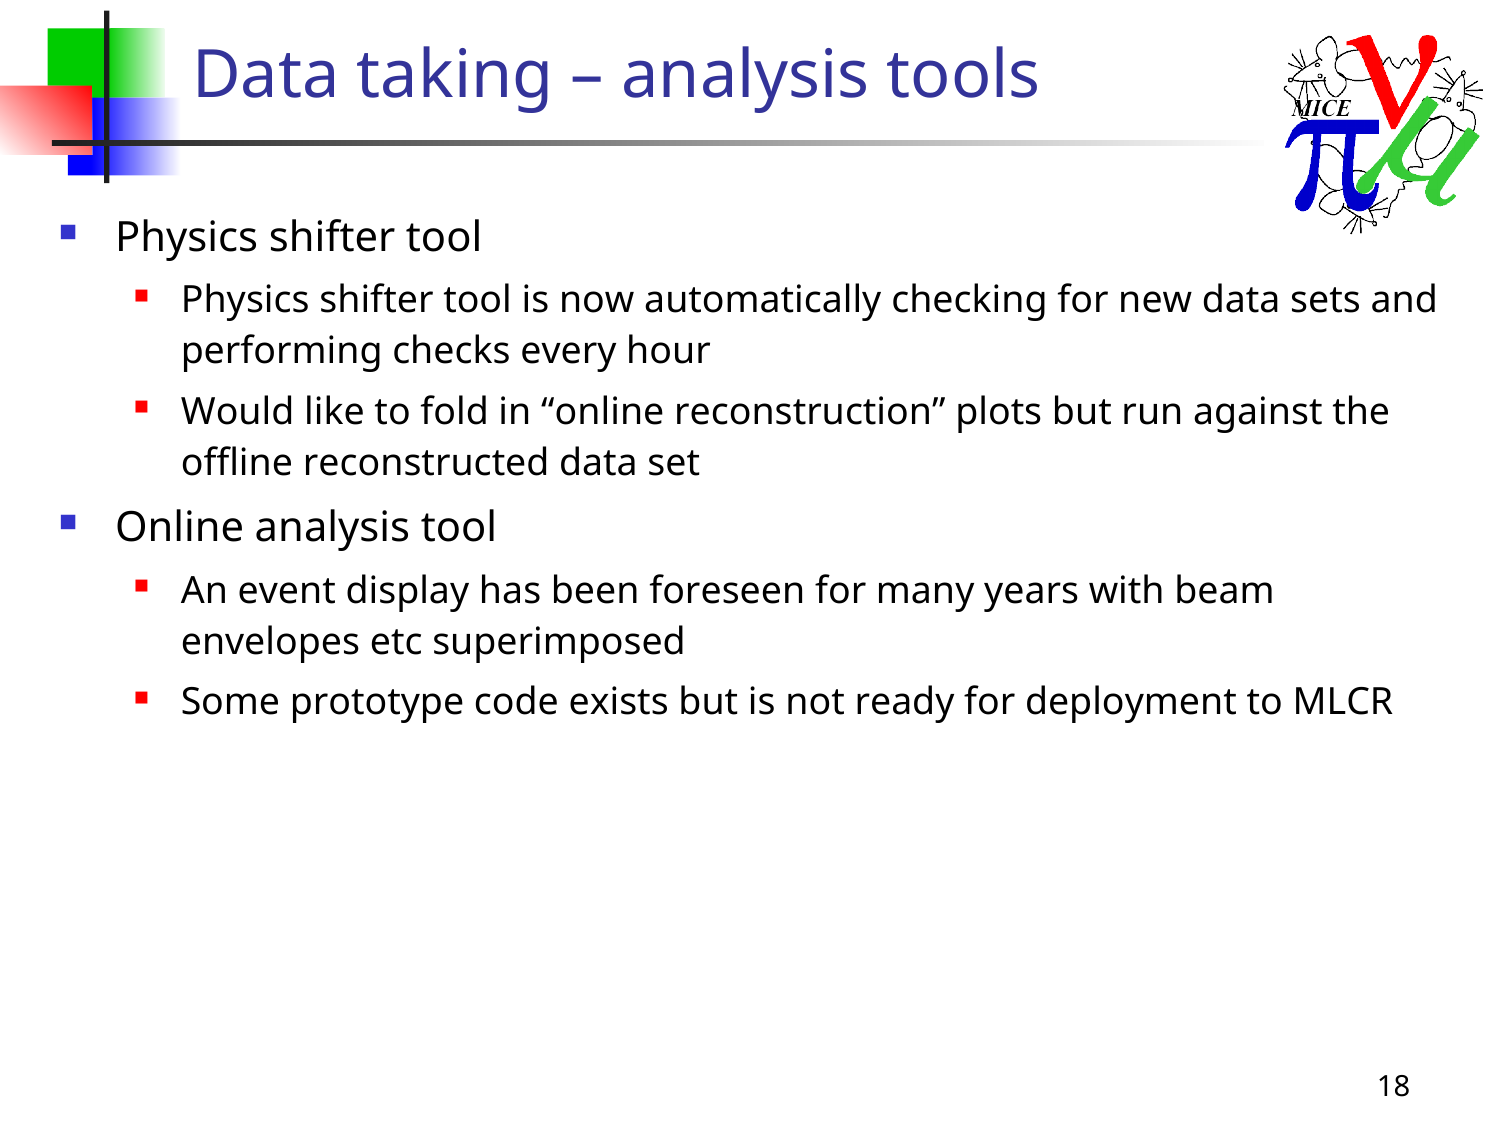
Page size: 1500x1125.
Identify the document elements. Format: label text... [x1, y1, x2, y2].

picture [1264, 5, 1500, 251]
title Data taking – analysis tools [191, 0, 1270, 178]
list Physics shifter tool Physics shifter tool is now automatically checking for new data sets and performing checks every hour Would like to fold in “online reconstruction” plots but run against the offline reconstructed data set Online analysis tool An event display has been foreseen for many years with beam envelopes etc superimposed Some prototype code exists but is not ready for deployment to MLCR [59, 206, 1447, 705]
